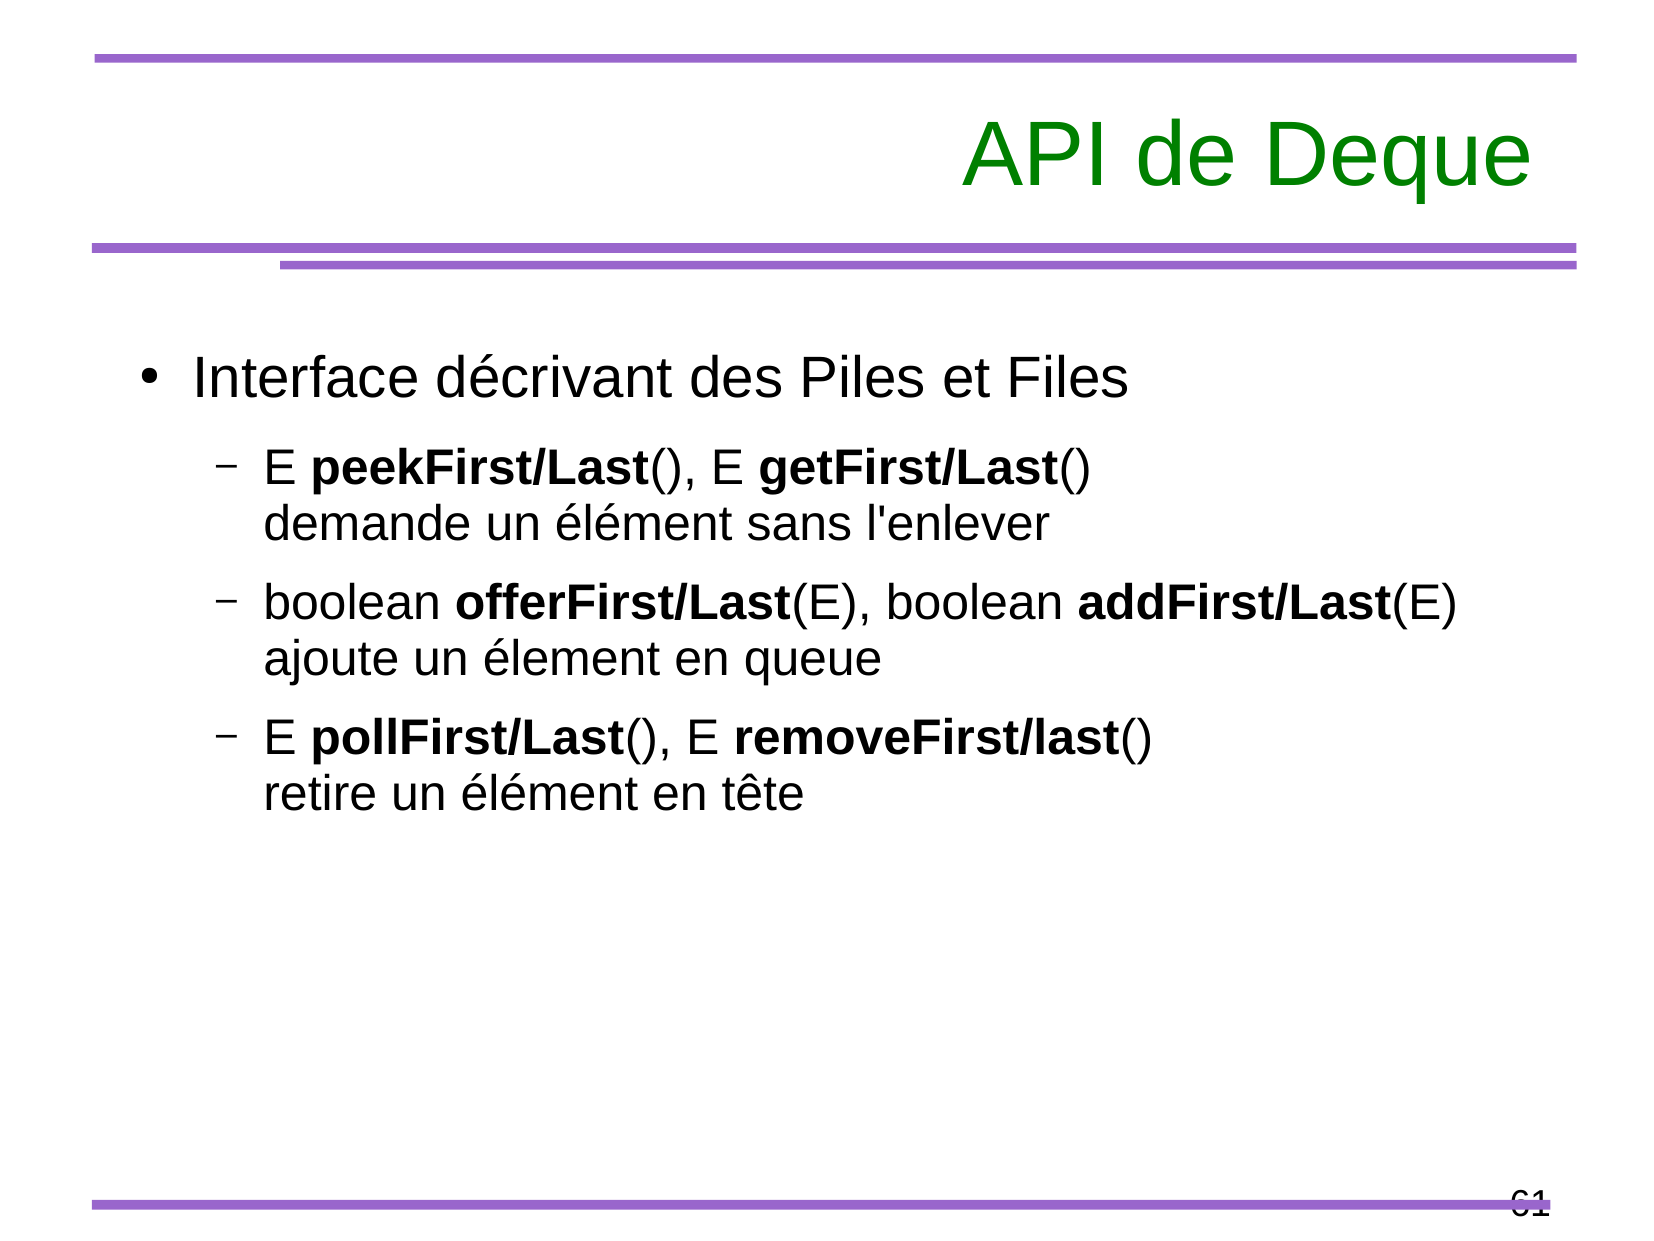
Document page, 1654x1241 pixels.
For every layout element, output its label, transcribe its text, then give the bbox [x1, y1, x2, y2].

list Interface décrivant des Piles et Files E peekFirst/Last(), E getFirst/Last() demande un élément sans l'enlever boolean offerFirst/Last(E), boolean addFirst/Last(E) ajoute un élement en queue E pollFirst/Last(), E removeFirst/last() retire un élément en tête [121, 344, 1534, 1155]
title API de Deque [121, 49, 1534, 257]
